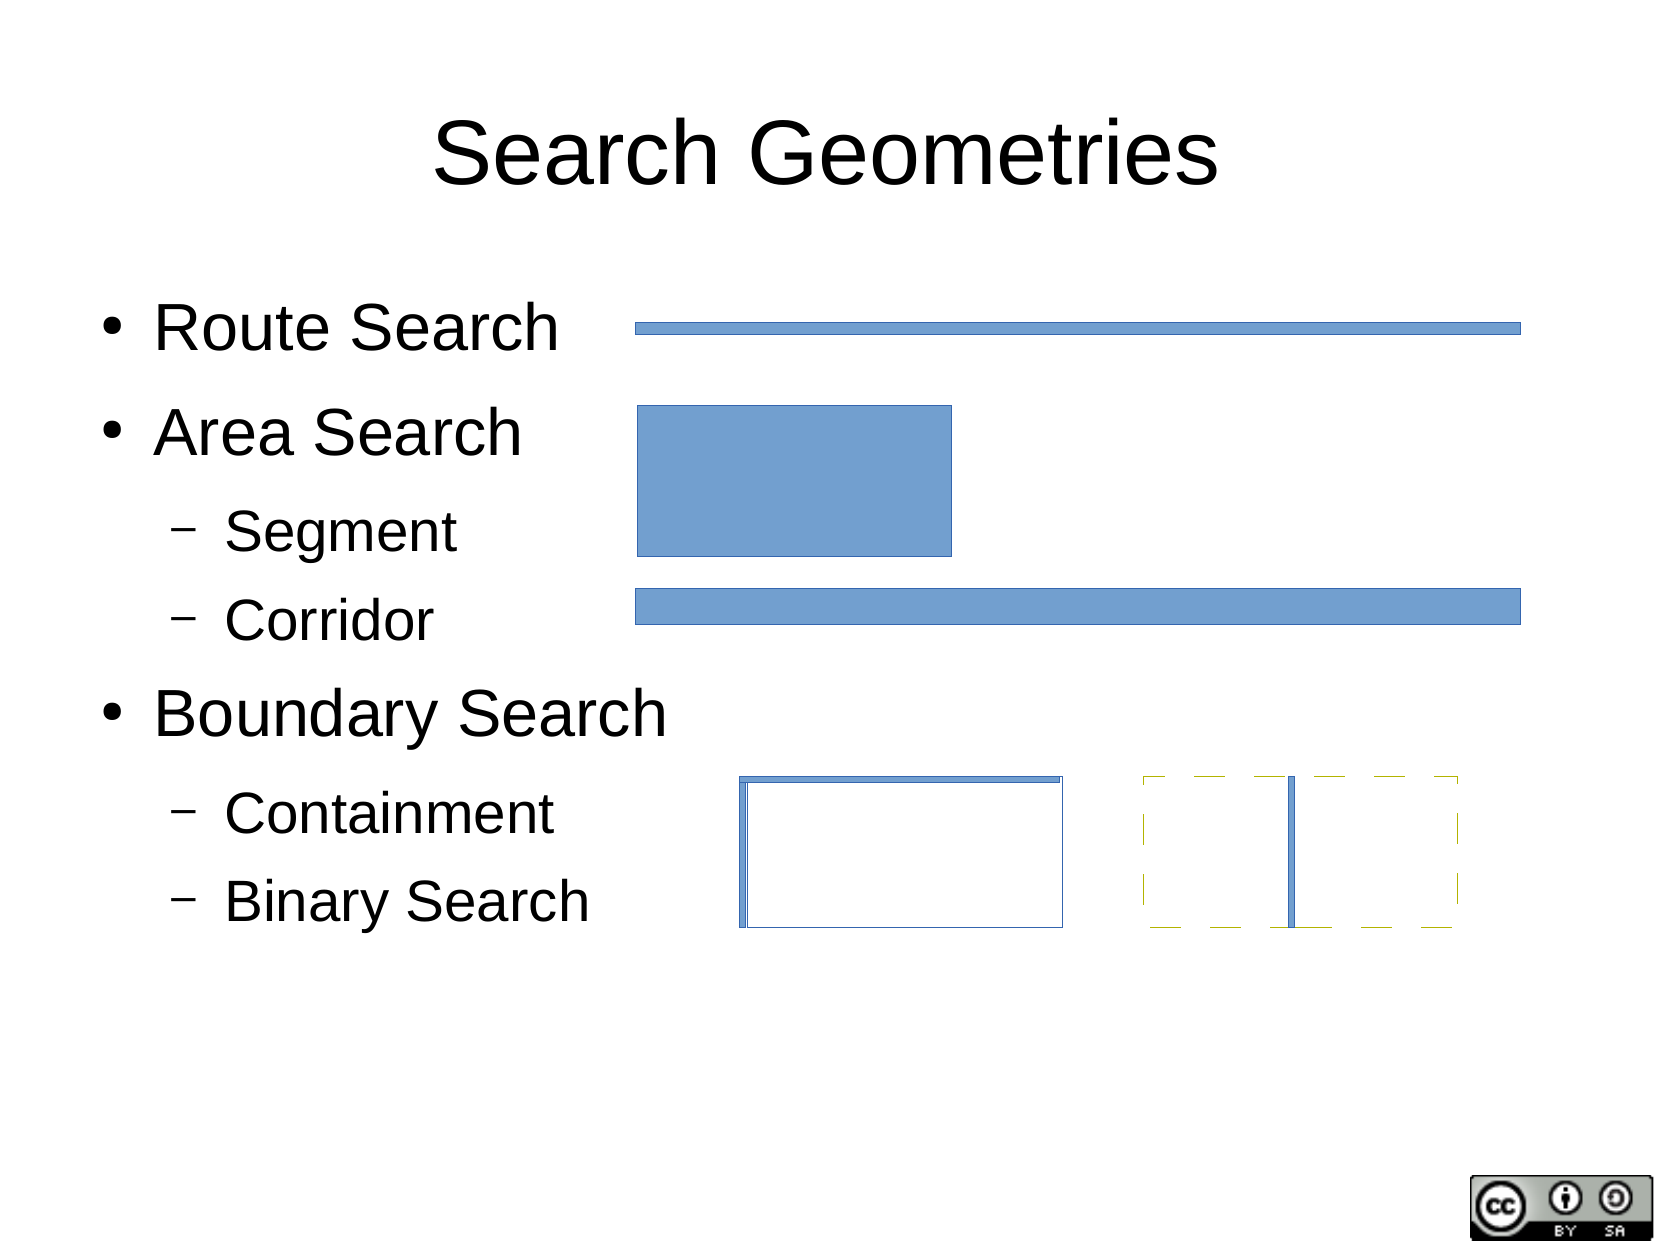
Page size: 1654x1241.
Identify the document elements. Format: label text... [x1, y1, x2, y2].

text_box [637, 405, 952, 557]
picture [1470, 1175, 1654, 1241]
list Route Search Area Search Segment Corridor Boundary Search Containment Binary Search [82, 290, 1571, 1010]
text_box [739, 776, 1060, 928]
text_box [1288, 776, 1295, 928]
text_box [635, 322, 1521, 335]
text_box [635, 588, 1521, 625]
title Search Geometries [82, 49, 1571, 257]
